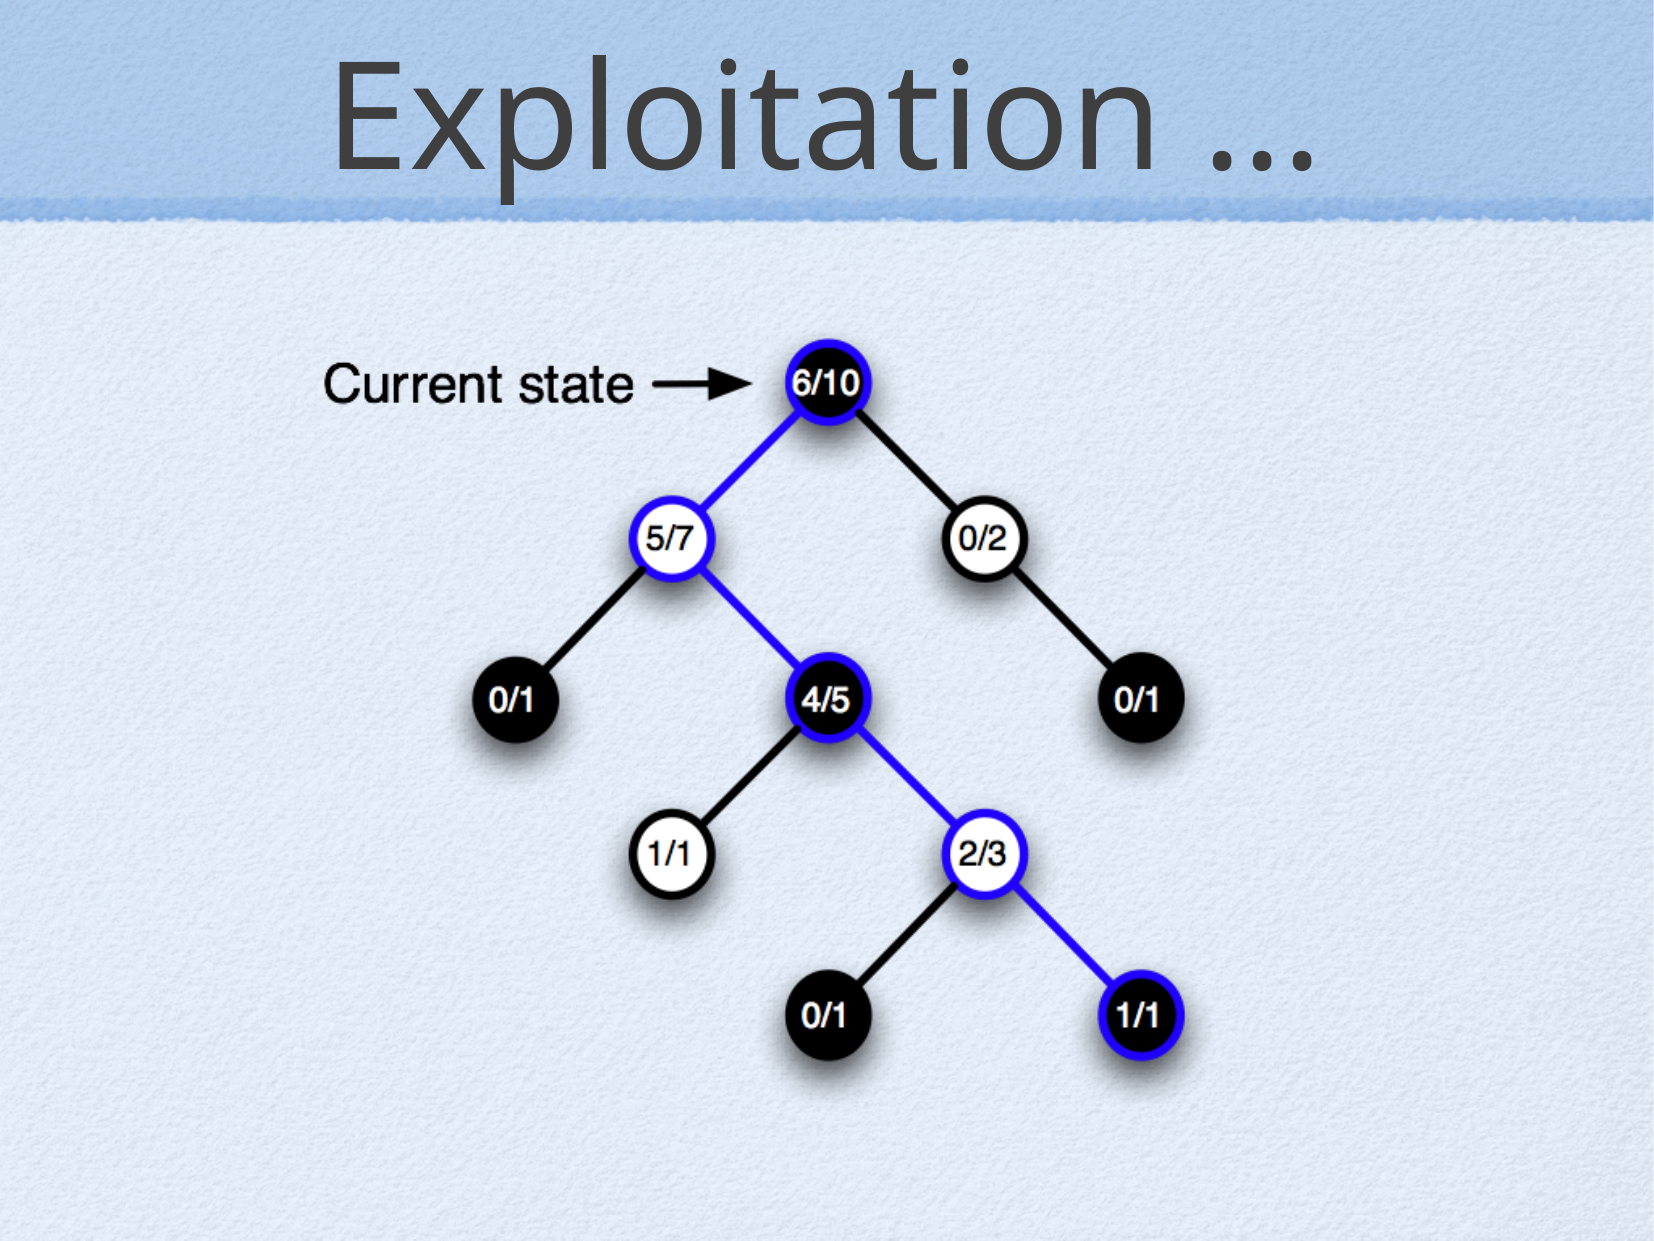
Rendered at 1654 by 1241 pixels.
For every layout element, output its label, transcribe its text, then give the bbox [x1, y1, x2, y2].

picture [0, 0, 1654, 1241]
title Exploitation ... [161, 23, 1493, 199]
